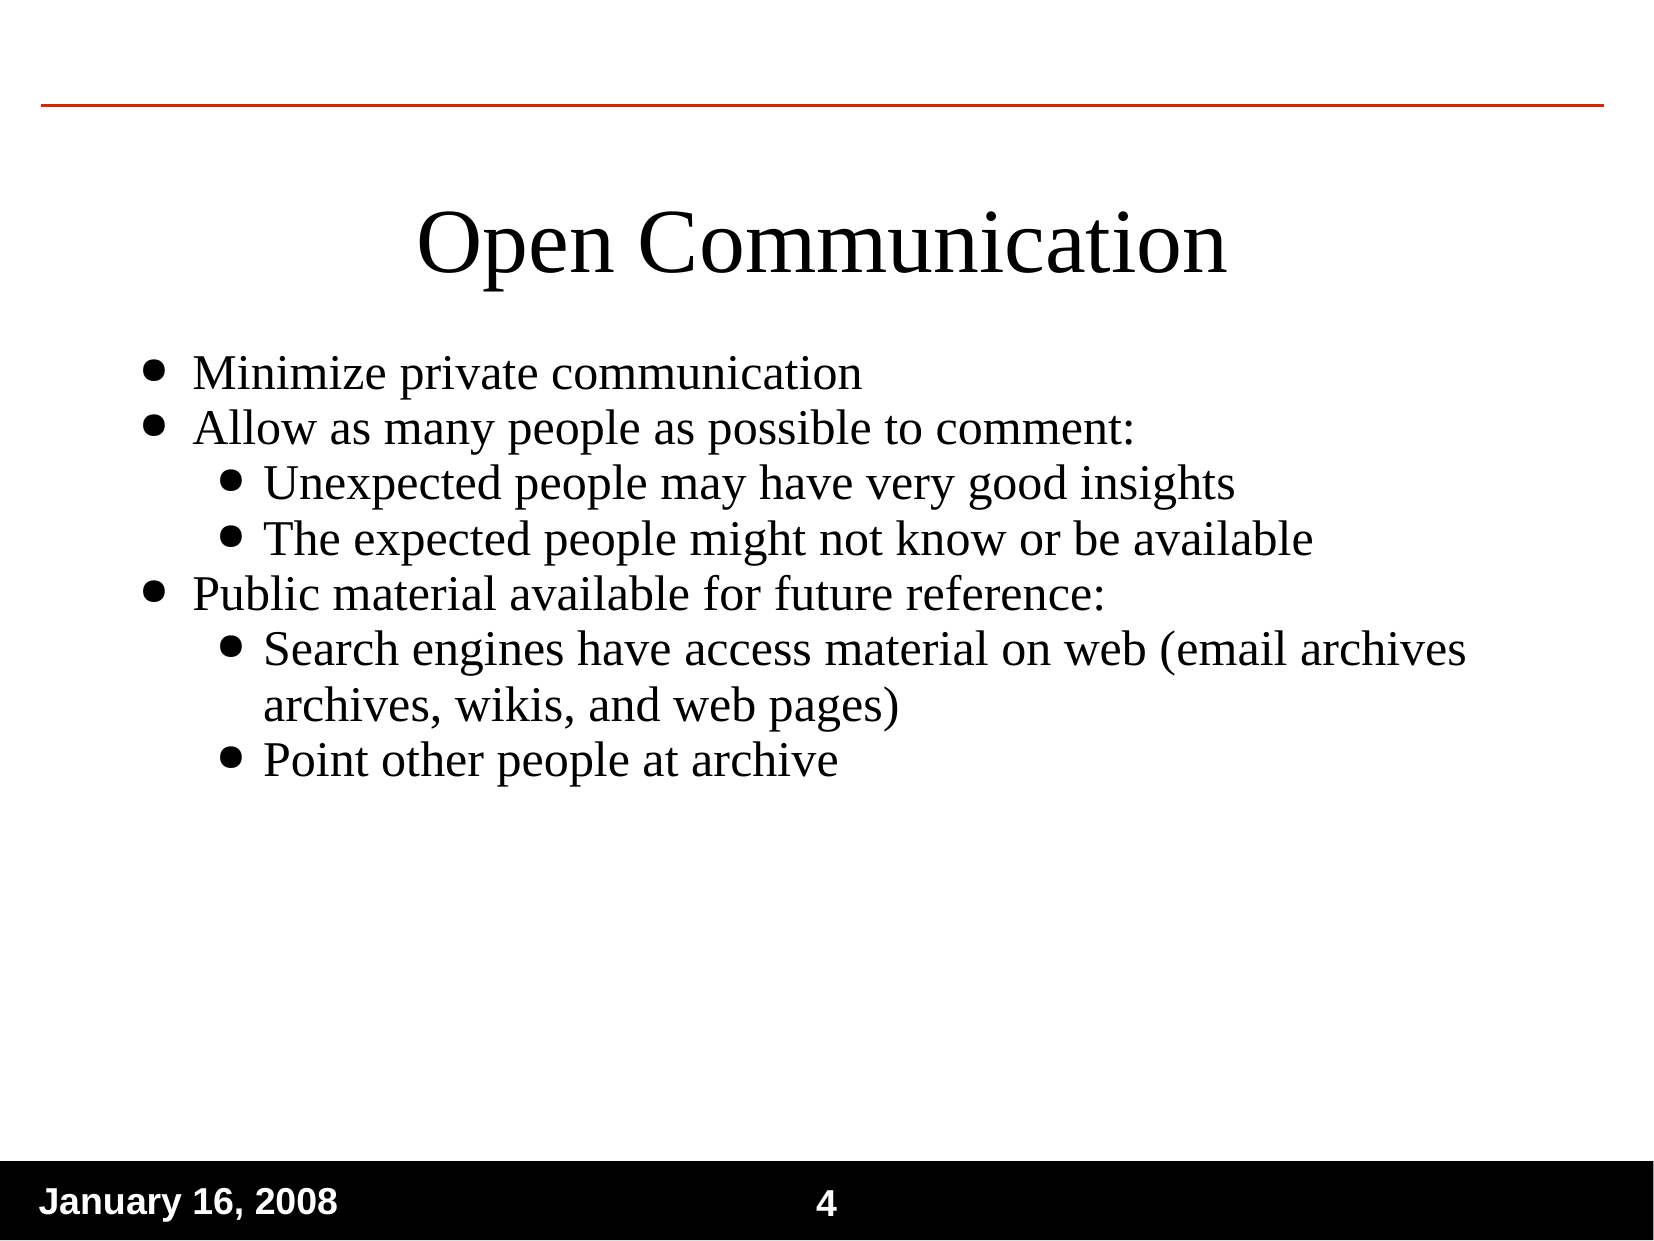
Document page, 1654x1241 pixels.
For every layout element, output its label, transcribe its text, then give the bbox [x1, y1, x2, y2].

list Minimize private communication Allow as many people as possible to comment: Unexpected people may have very good insights The expected people might not know or be available Public material available for future reference: Search engines have access material on web (email archives archives, wikis, and web pages) Point other people at archive [121, 344, 1534, 1127]
title Open Communication [117, 137, 1530, 346]
